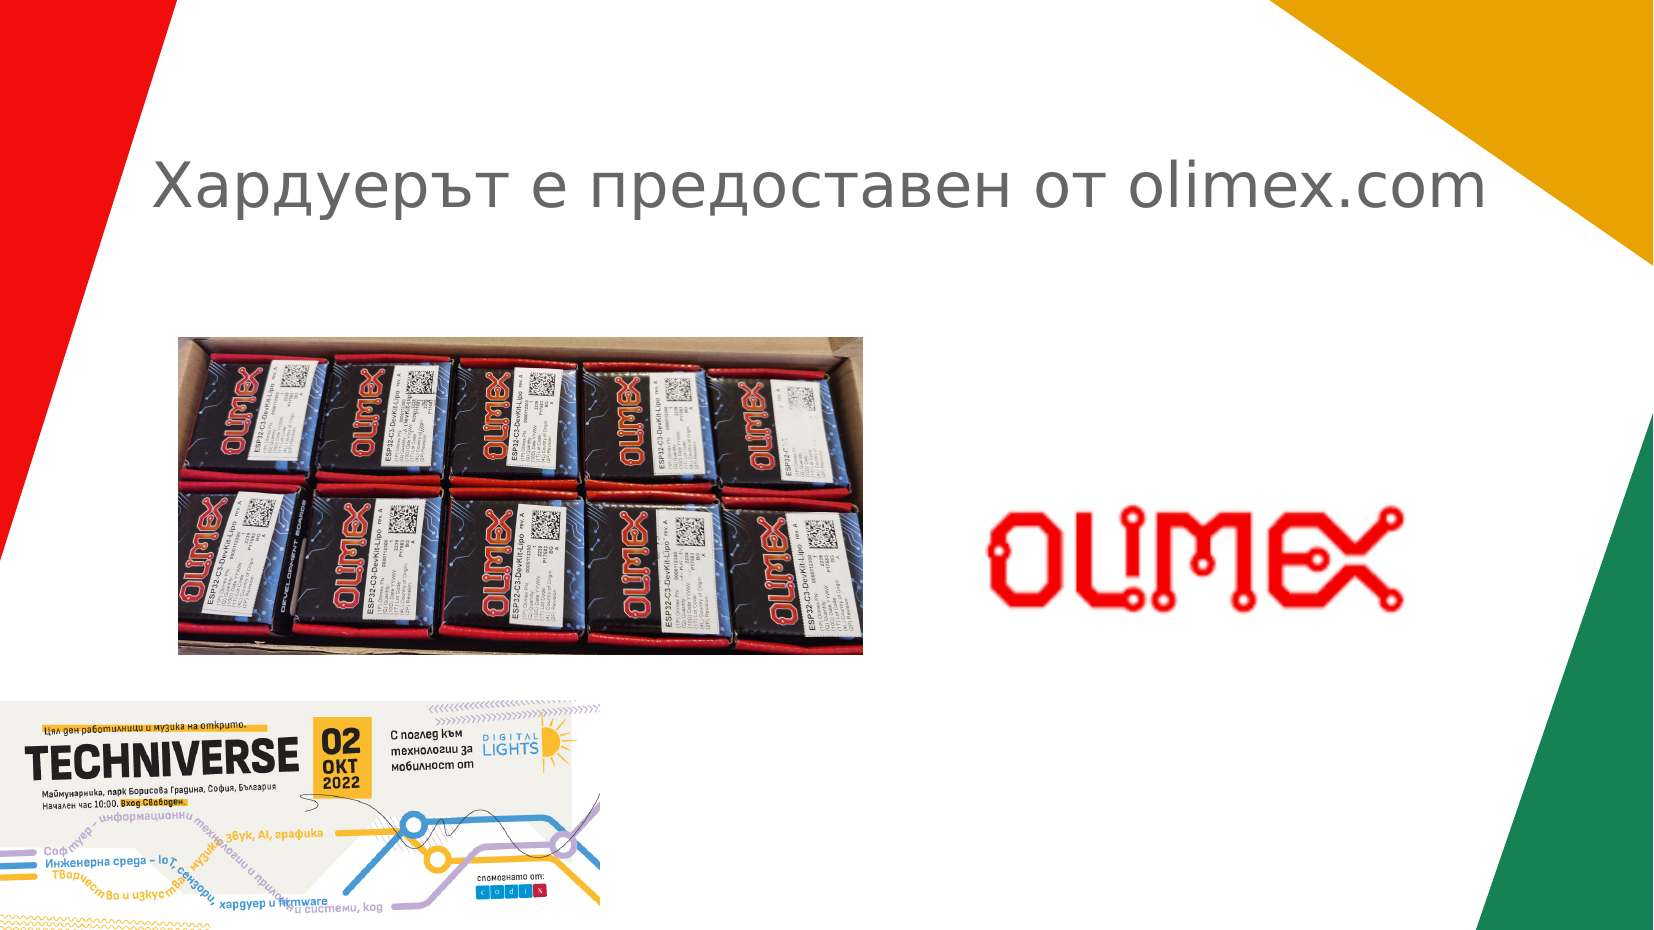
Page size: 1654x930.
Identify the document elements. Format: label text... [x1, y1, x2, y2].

picture [178, 337, 863, 655]
title Хардуерът е предоставен от olimex.com [112, 112, 1530, 261]
picture [0, 700, 600, 930]
picture [932, 295, 1462, 825]
